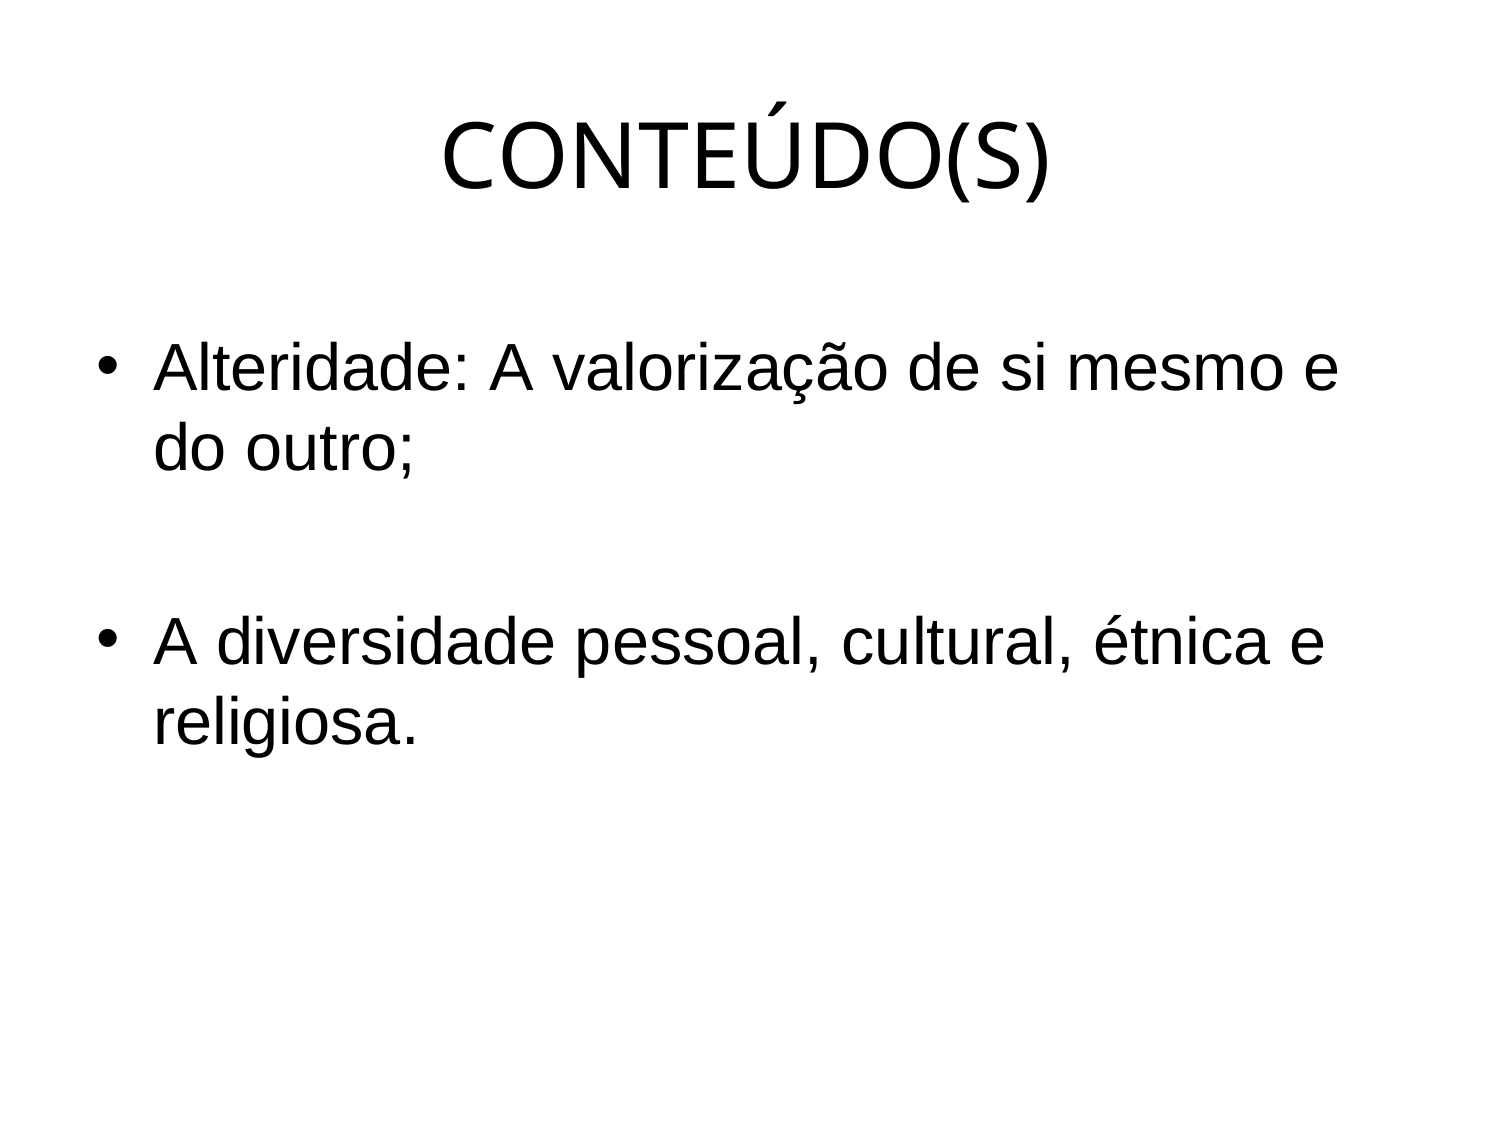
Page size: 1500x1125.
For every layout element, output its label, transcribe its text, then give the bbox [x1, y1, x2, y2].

list Alteridade: A valorização de si mesmo e do outro; A diversidade pessoal, cultural, étnica e religiosa. [81, 316, 1425, 1005]
title CONTEÚDO(S) [70, 58, 1421, 247]
